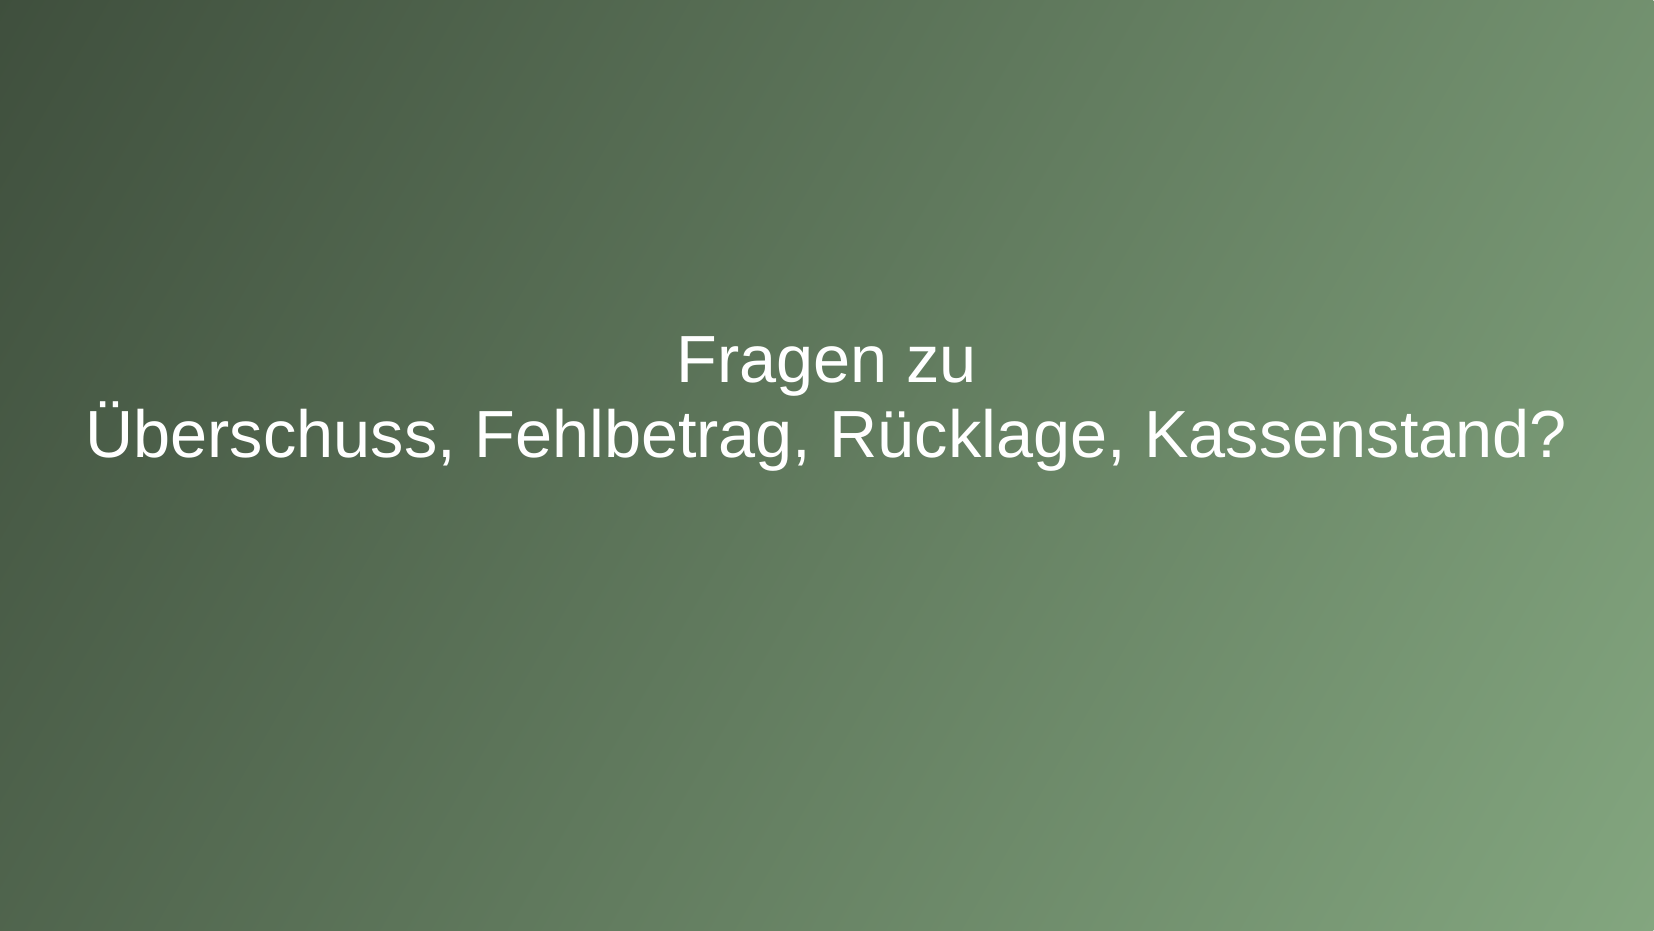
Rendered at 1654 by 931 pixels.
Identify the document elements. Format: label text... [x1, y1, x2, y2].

subtitle Fragen zu Überschuss, Fehlbetrag, Rücklage, Kassenstand? [82, 37, 1571, 757]
